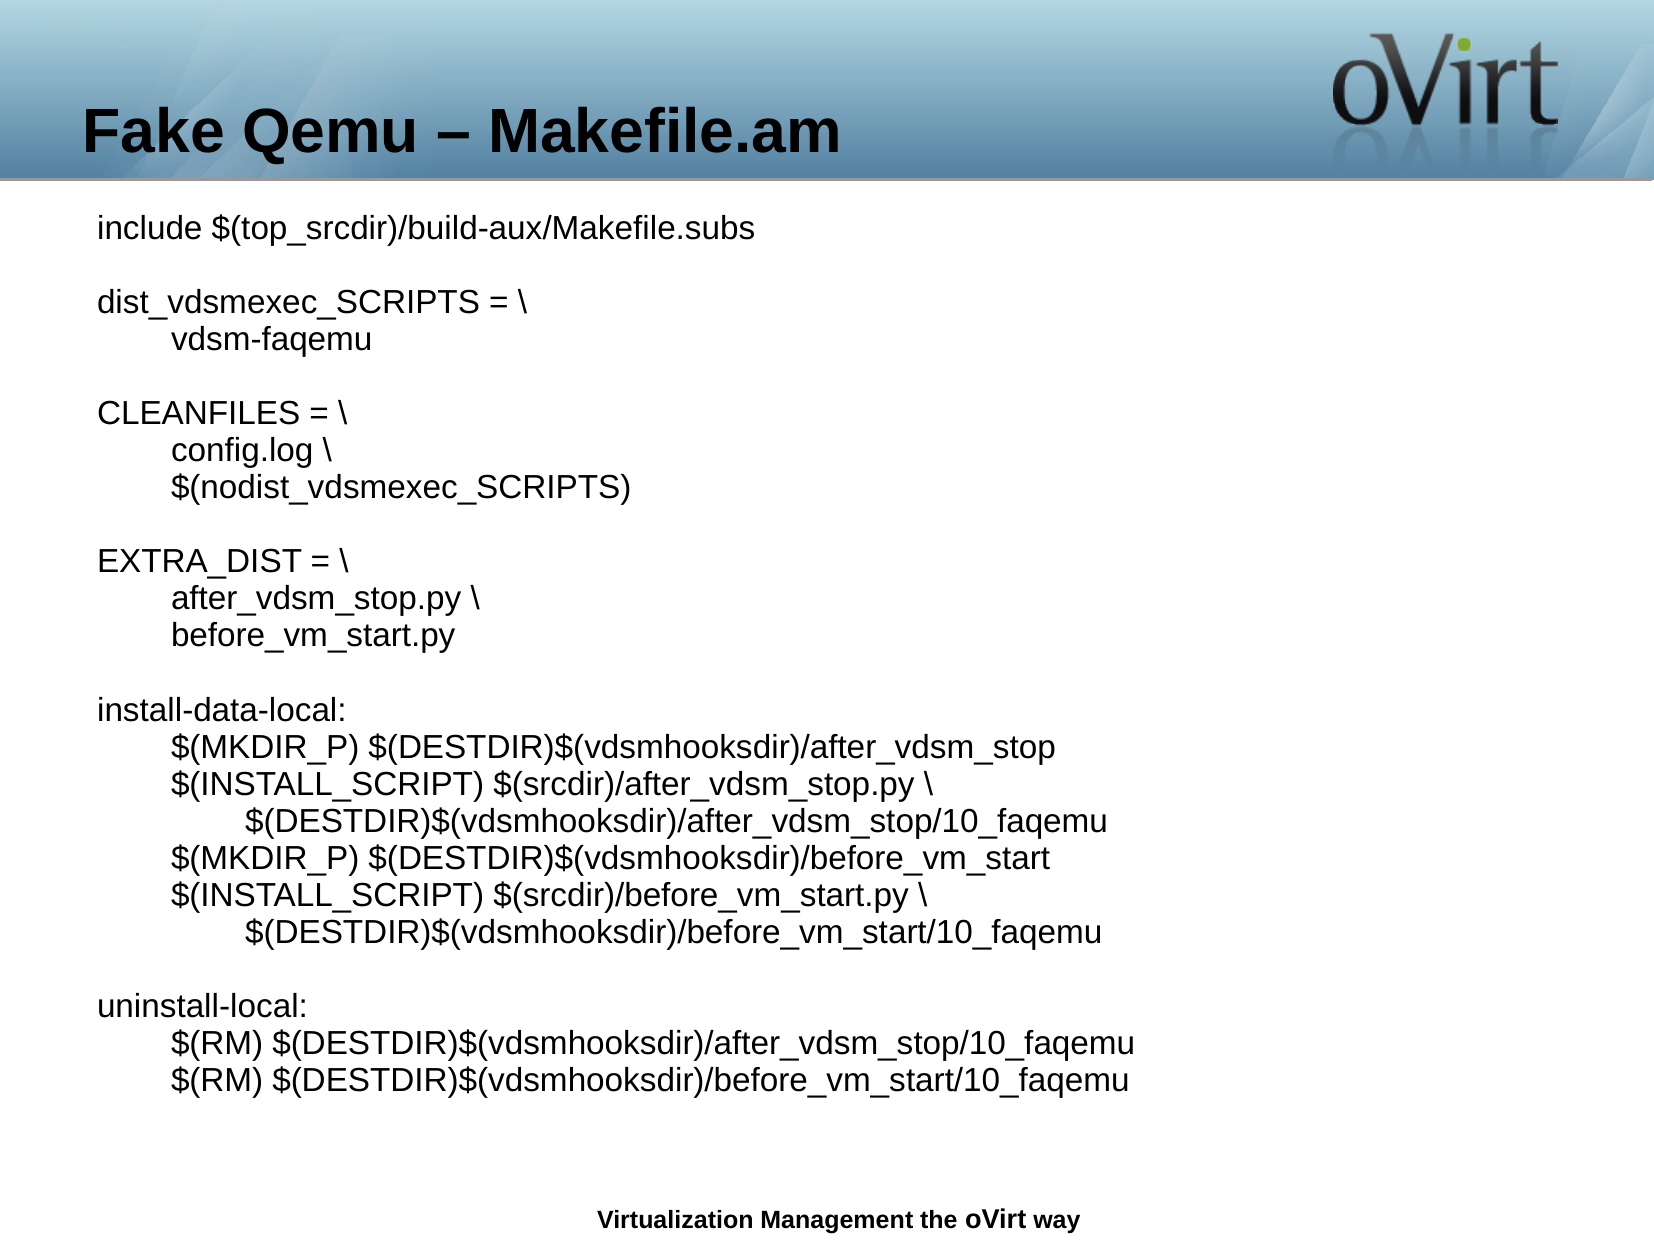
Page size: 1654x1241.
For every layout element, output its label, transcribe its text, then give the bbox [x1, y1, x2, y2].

text_box include $(top_srcdir)/build-aux/Makefile.subs dist_vdsmexec_SCRIPTS = \ vdsm-faqemu CLEANFILES = \ config.log \ $(nodist_vdsmexec_SCRIPTS) EXTRA_DIST = \ after_vdsm_stop.py \ before_vm_start.py install-data-local: $(MKDIR_P) $(DESTDIR)$(vdsmhooksdir)/after_vdsm_stop $(INSTALL_SCRIPT) $(srcdir)/after_vdsm_stop.py \ $(DESTDIR)$(vdsmhooksdir)/after_vdsm_stop/10_faqemu $(MKDIR_P) $(DESTDIR)$(vdsmhooksdir)/before_vm_start $(INSTALL_SCRIPT) $(srcdir)/before_vm_start.py \ $(DESTDIR)$(vdsmhooksdir)/before_vm_start/10_faqemu uninstall-local: $(RM) $(DESTDIR)$(vdsmhooksdir)/after_vdsm_stop/10_faqemu $(RM) $(DESTDIR)$(vdsmhooksdir)/before_vm_start/10_faqemu [82, 226, 1282, 1139]
picture [1333, 25, 1558, 175]
title Fake Qemu – Makefile.am [82, 37, 1303, 226]
